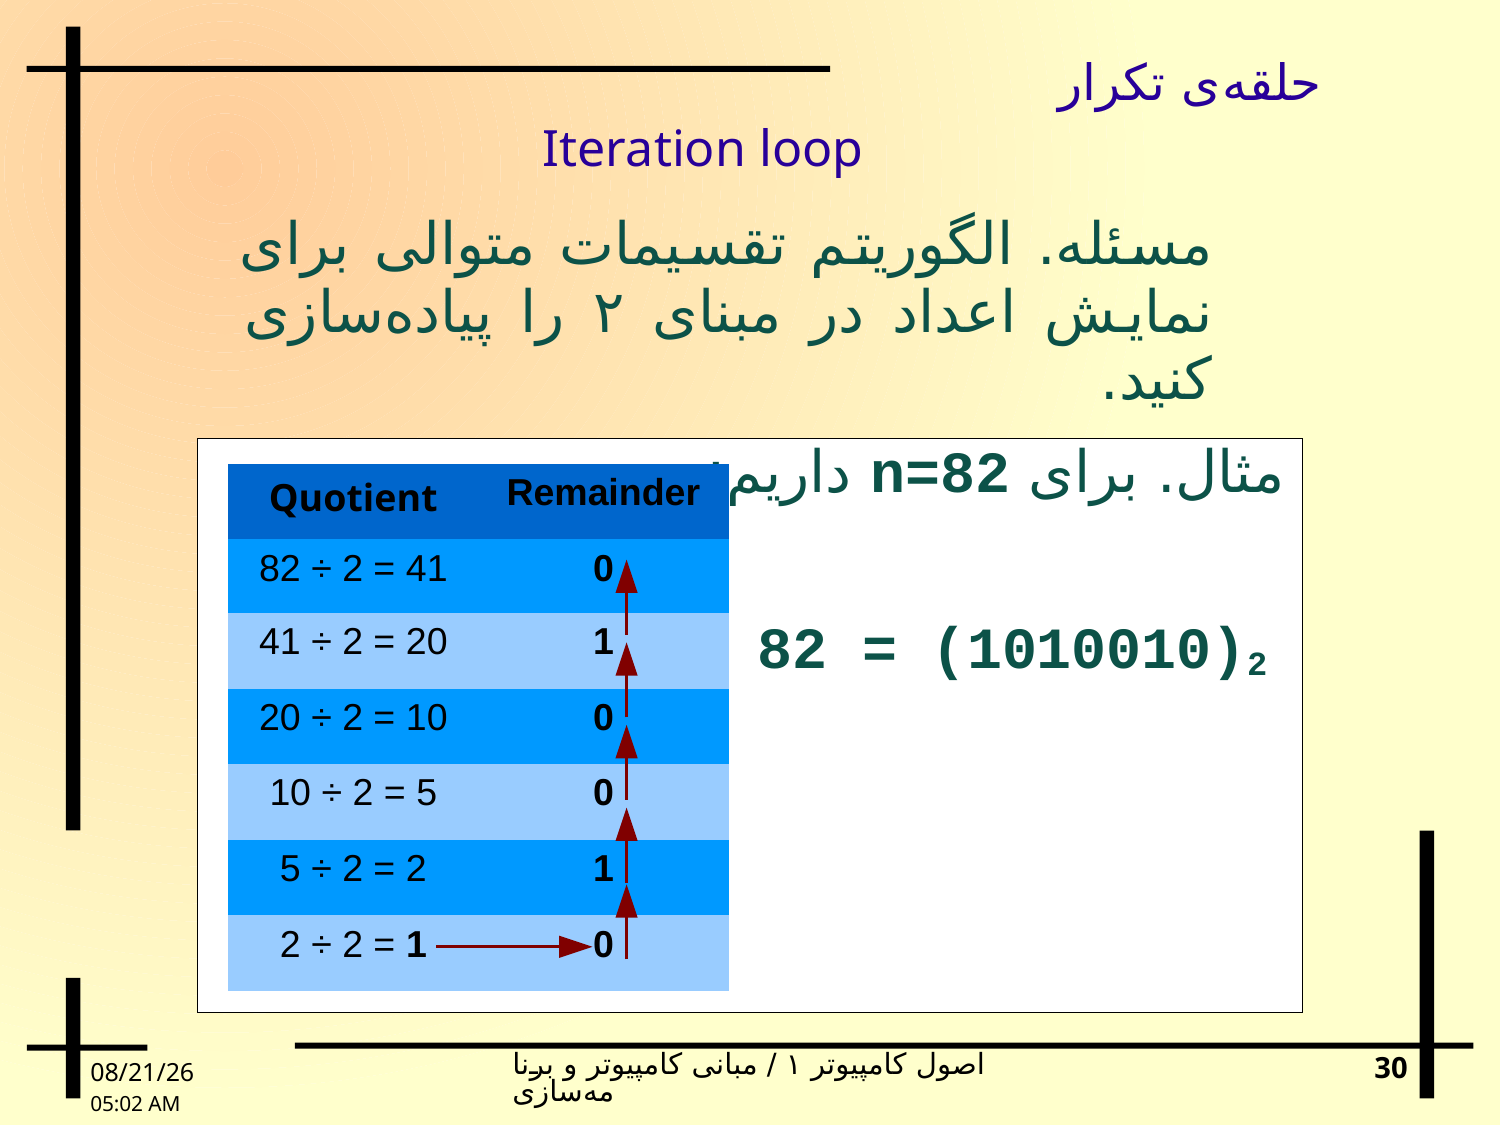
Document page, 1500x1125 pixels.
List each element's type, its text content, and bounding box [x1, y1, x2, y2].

list مثال. برای n=82 داریم: 82 = (1010010)2 [197, 438, 1303, 1013]
table_cell 2 ÷ 2 = 1 [228, 915, 478, 991]
table_cell 1 [478, 613, 729, 689]
table_cell 1 [478, 840, 729, 915]
table_cell 0 [478, 539, 729, 613]
table_header Quotient [228, 464, 478, 539]
table_cell 20 ÷ 2 = 10 [228, 689, 478, 764]
table_cell 41 ÷ 2 = 20 [228, 613, 478, 689]
table_cell 82 ÷ 2 = 41 [228, 539, 478, 613]
table_cell 10 ÷ 2 = 5 [228, 764, 478, 840]
table_header Remainder [478, 464, 729, 539]
list مسئله. الگوریتم تقسیمات متوالی برای نمایش اعداد در مبنای ۲ را پیاده‌سازی کنید. [234, 210, 1266, 393]
table_cell 5 ÷ 2 = 2 [228, 840, 478, 915]
table_cell 0 [478, 689, 729, 764]
title حلقه‌ی تکرار Iteration loop [62, 57, 1344, 178]
table_cell 0 [478, 915, 729, 991]
table_cell 0 [478, 764, 729, 840]
